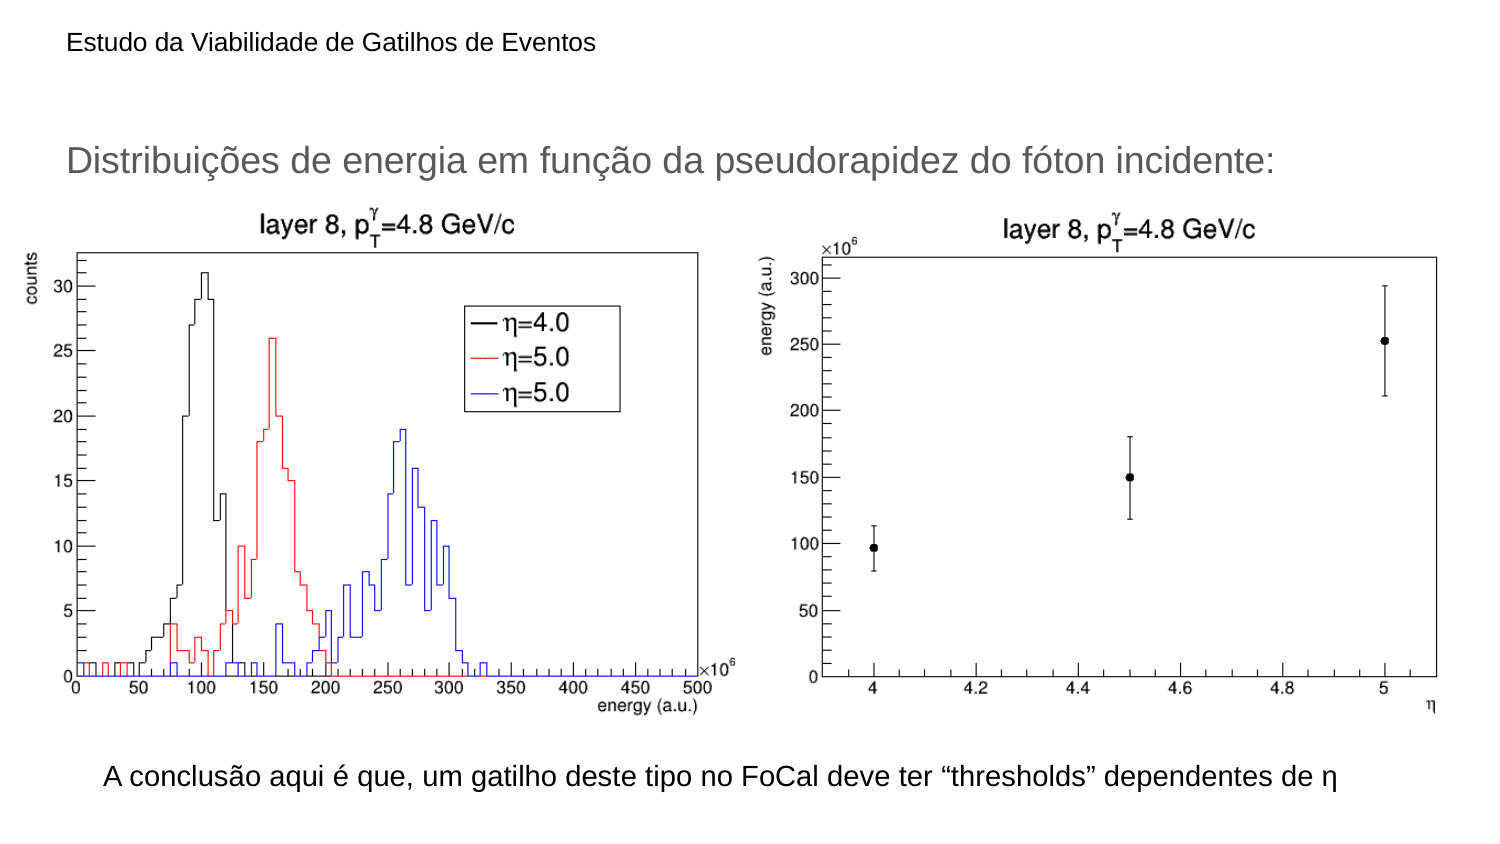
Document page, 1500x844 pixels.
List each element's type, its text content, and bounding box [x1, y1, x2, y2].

title Estudo da Viabilidade de Gatilhos de Eventos [51, 10, 1449, 105]
picture [0, 200, 1500, 729]
text_box A conclusão aqui é que, um gatilho deste tipo no FoCal deve ter “thresholds” dependentes de η [88, 742, 1435, 808]
list Distribuições de energia em função da pseudorapidez do fóton incidente: [51, 114, 1449, 205]
